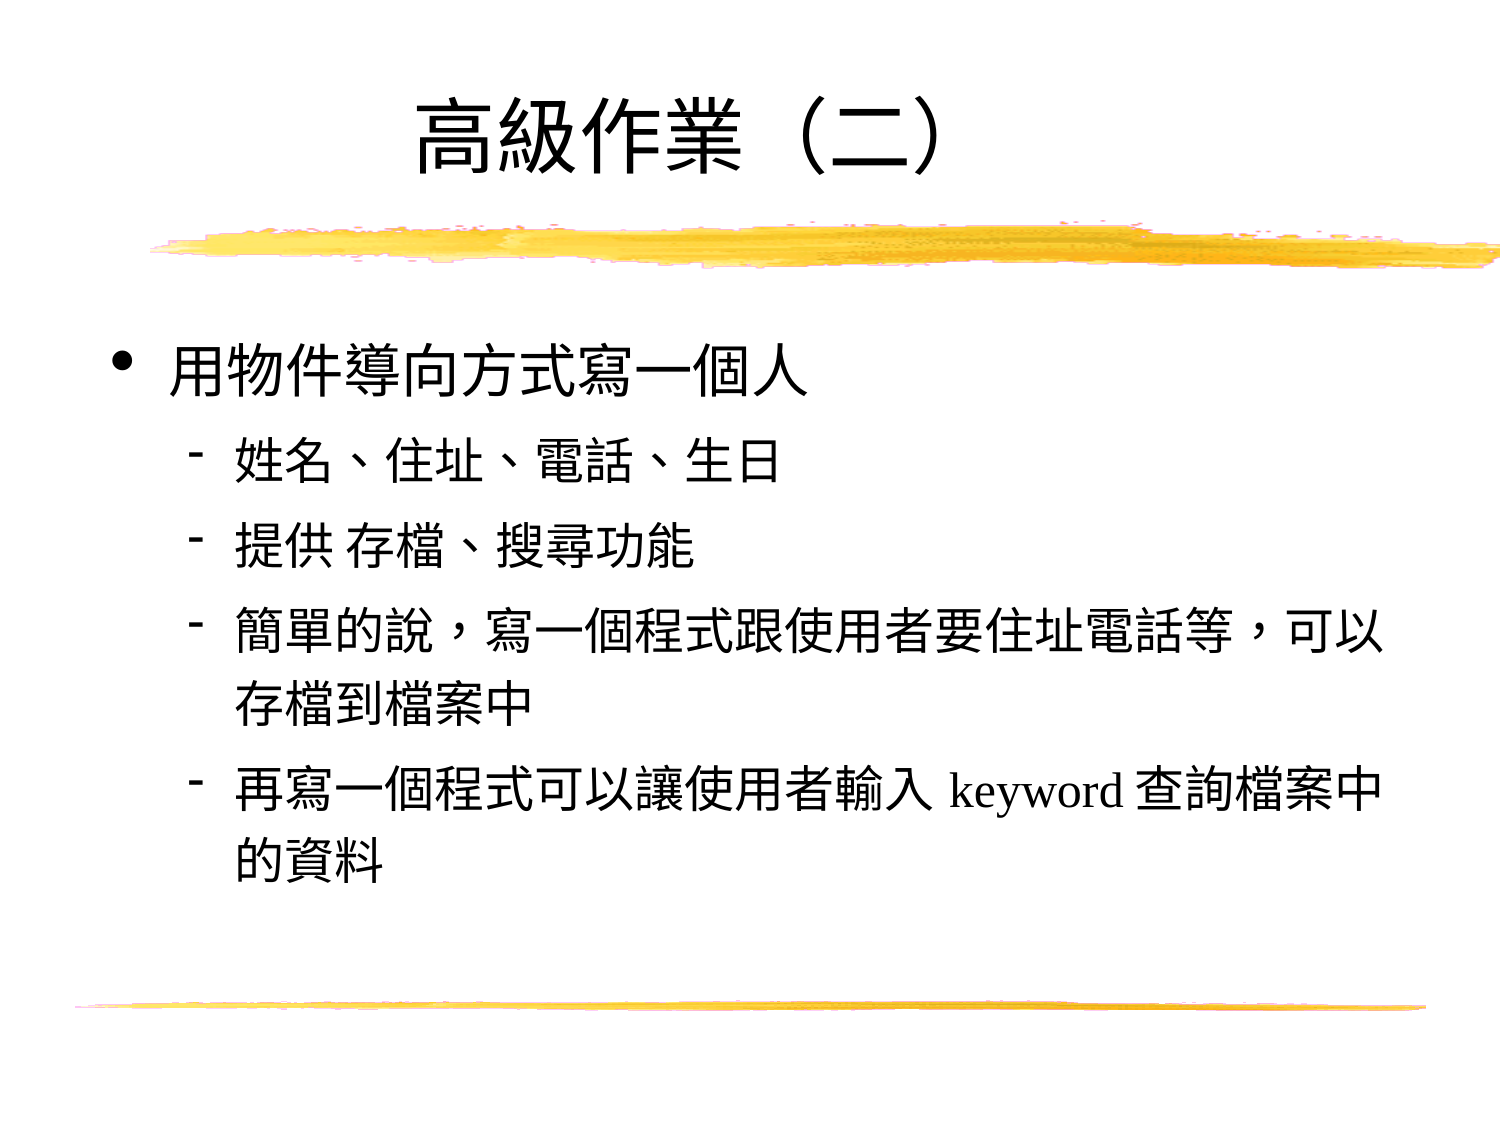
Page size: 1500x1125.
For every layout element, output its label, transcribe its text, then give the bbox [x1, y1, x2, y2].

picture [150, 215, 1500, 279]
picture [75, 999, 1426, 1013]
title 高級作業（二） [66, 44, 1342, 218]
list 用物件導向方式寫一個人 姓名、住址、電話、生日 提供 存檔、搜尋功能 簡單的說，寫一個程式跟使用者要住址電話等，可以存檔到檔案中 再寫一個程式可以讓使用者輸入keyword查詢檔案中的資料 [112, 324, 1388, 986]
